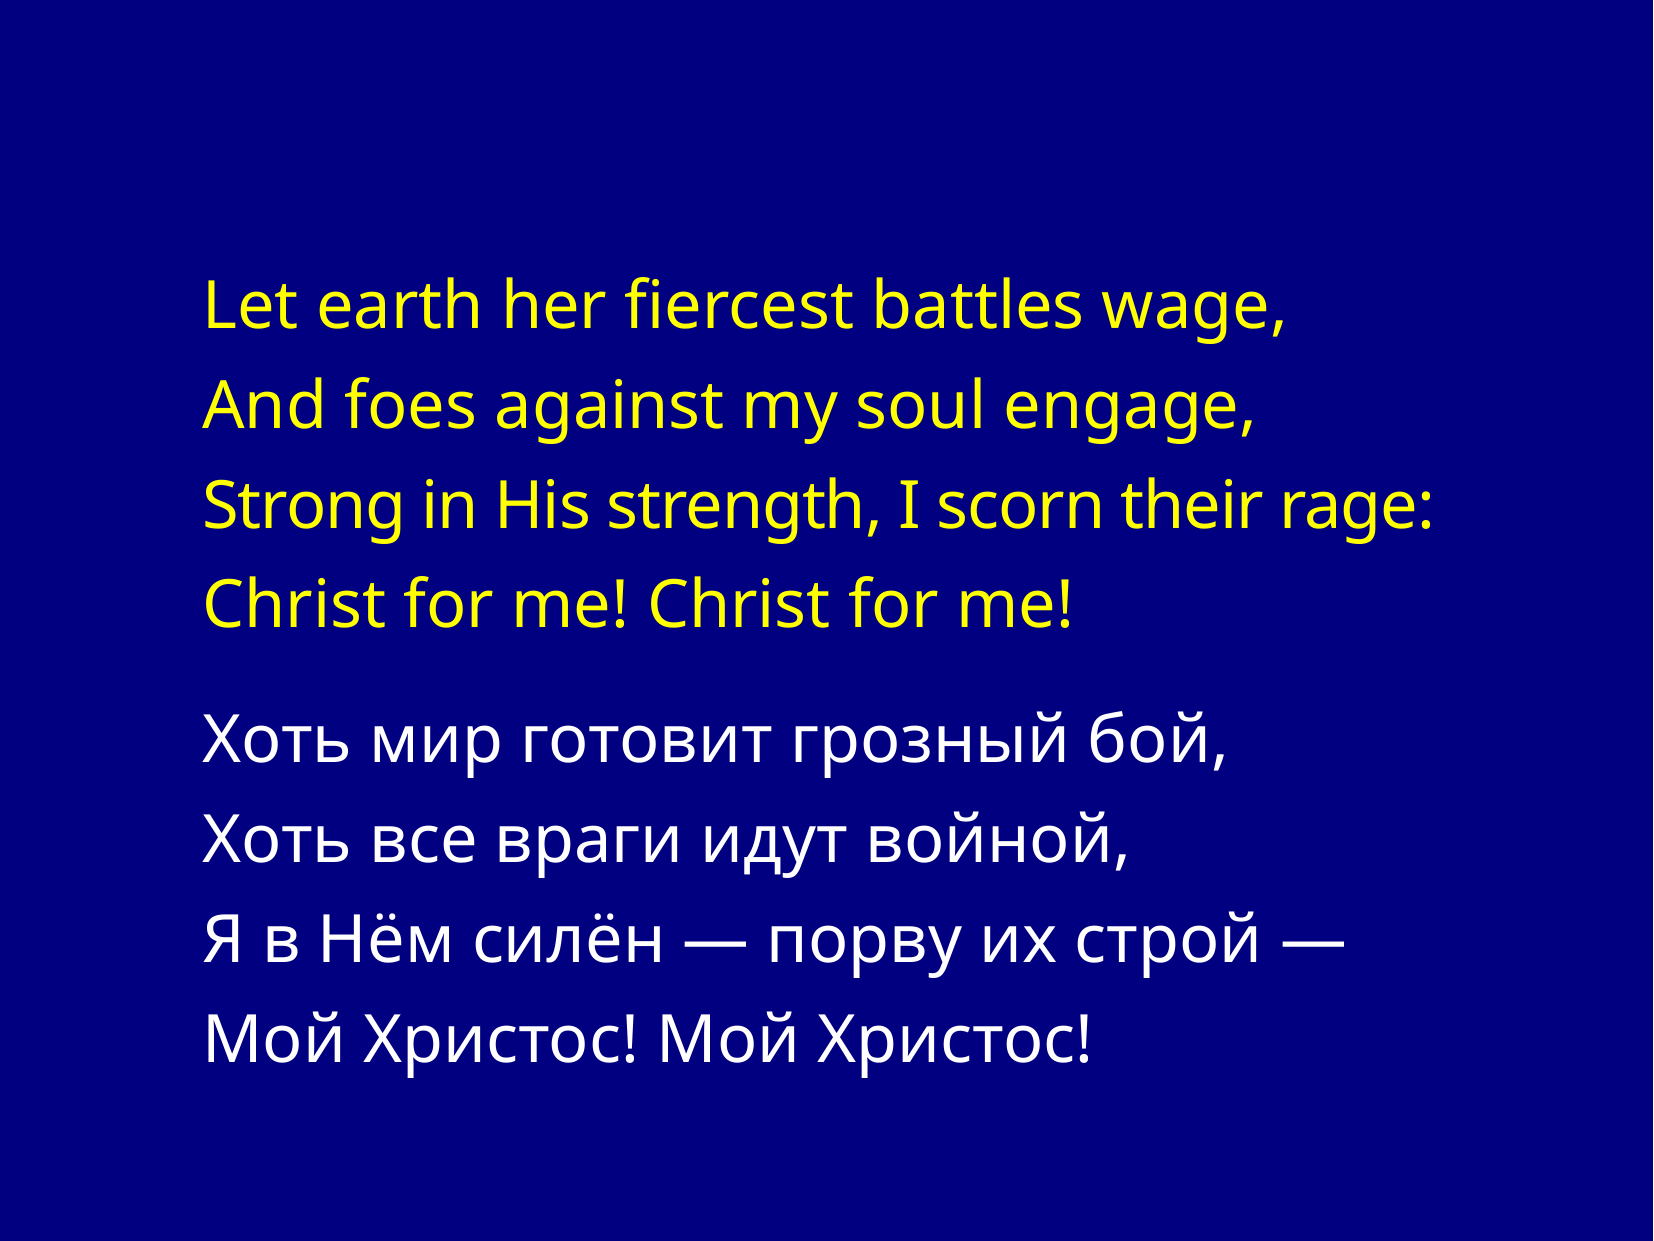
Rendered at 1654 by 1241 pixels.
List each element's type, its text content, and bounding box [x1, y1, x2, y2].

text_box Let earth her fiercest battles wage, And foes against my soul engage, Strong in His strength, I scorn their rage: Christ for me! Christ for me! [75, 150, 1653, 638]
text_box Хоть мир готовит грозный бой, Хоть все враги идут войной, Я в Нём силён — порву их строй — Мой Христос! Мой Христос! [75, 675, 1576, 1163]
